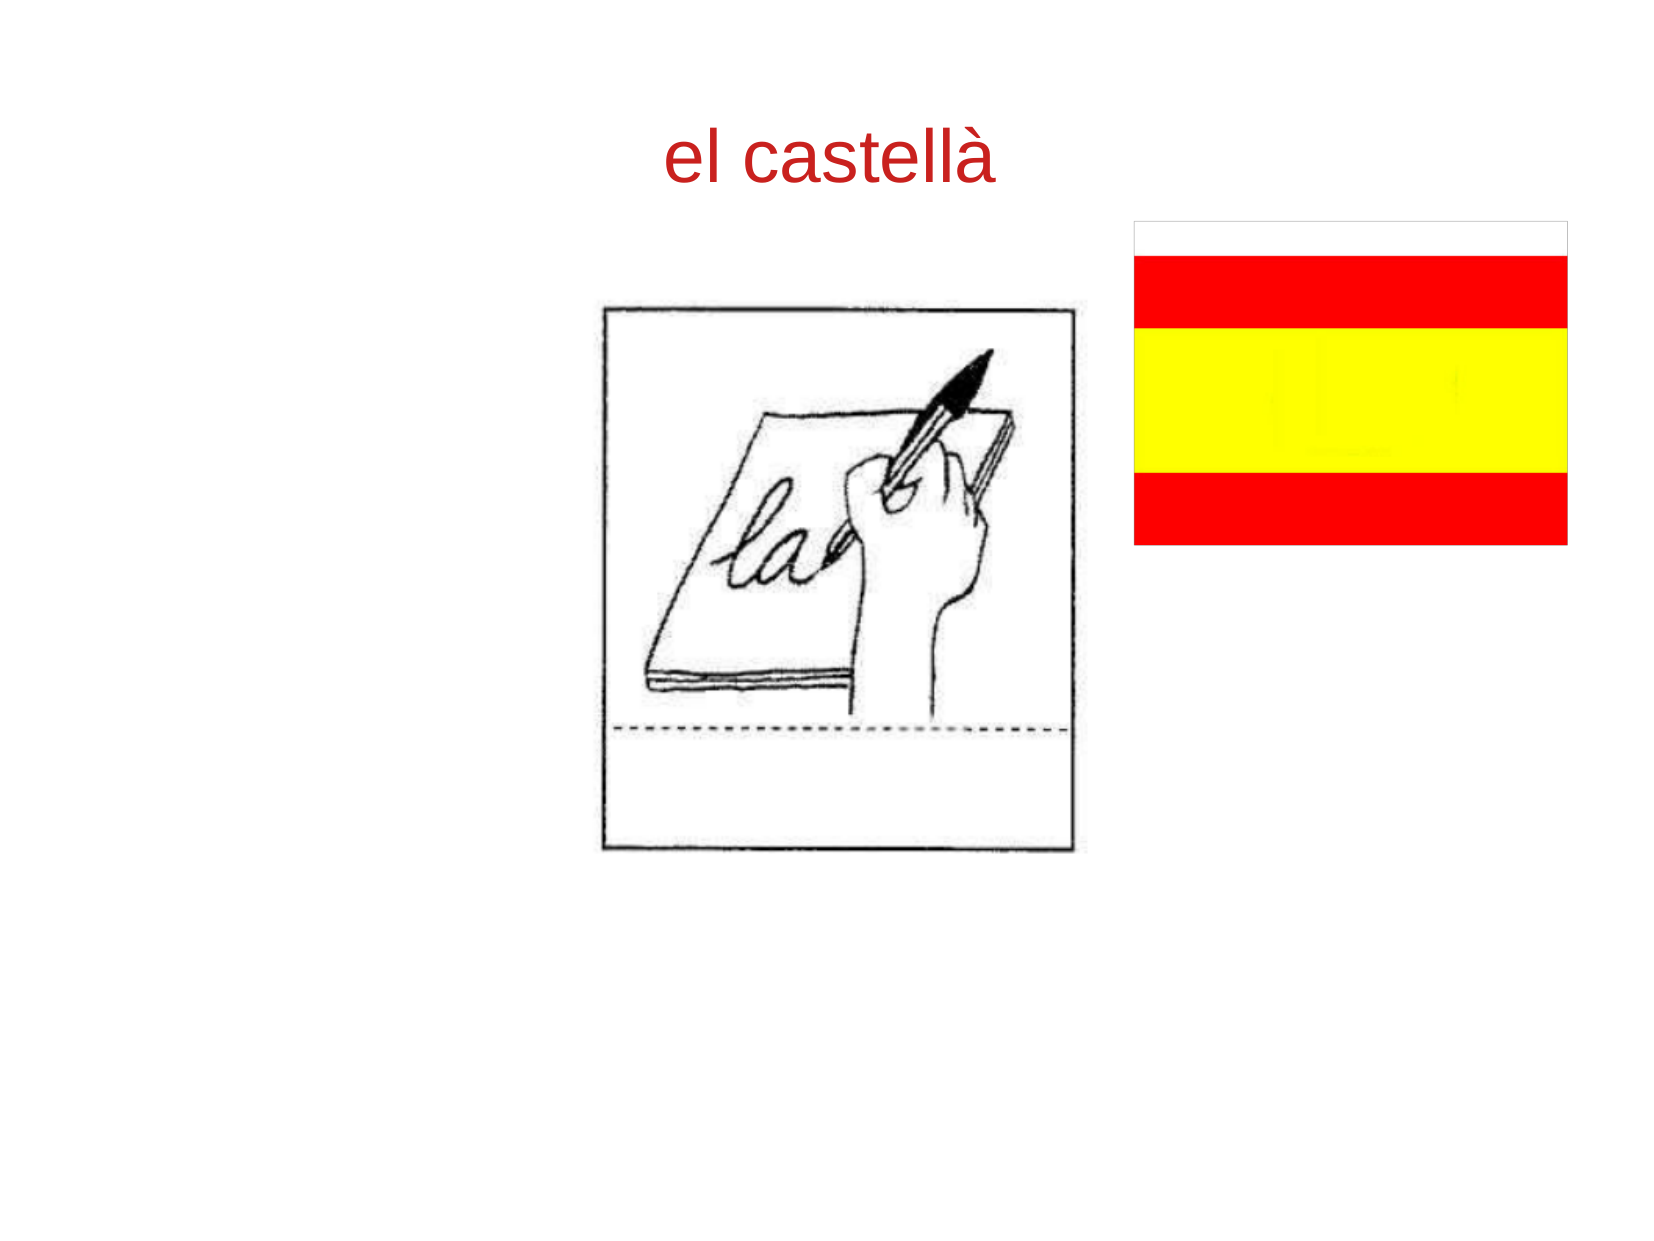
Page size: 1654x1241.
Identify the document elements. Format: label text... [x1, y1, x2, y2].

text_box el castellà [289, 49, 1371, 257]
picture [581, 153, 1640, 873]
